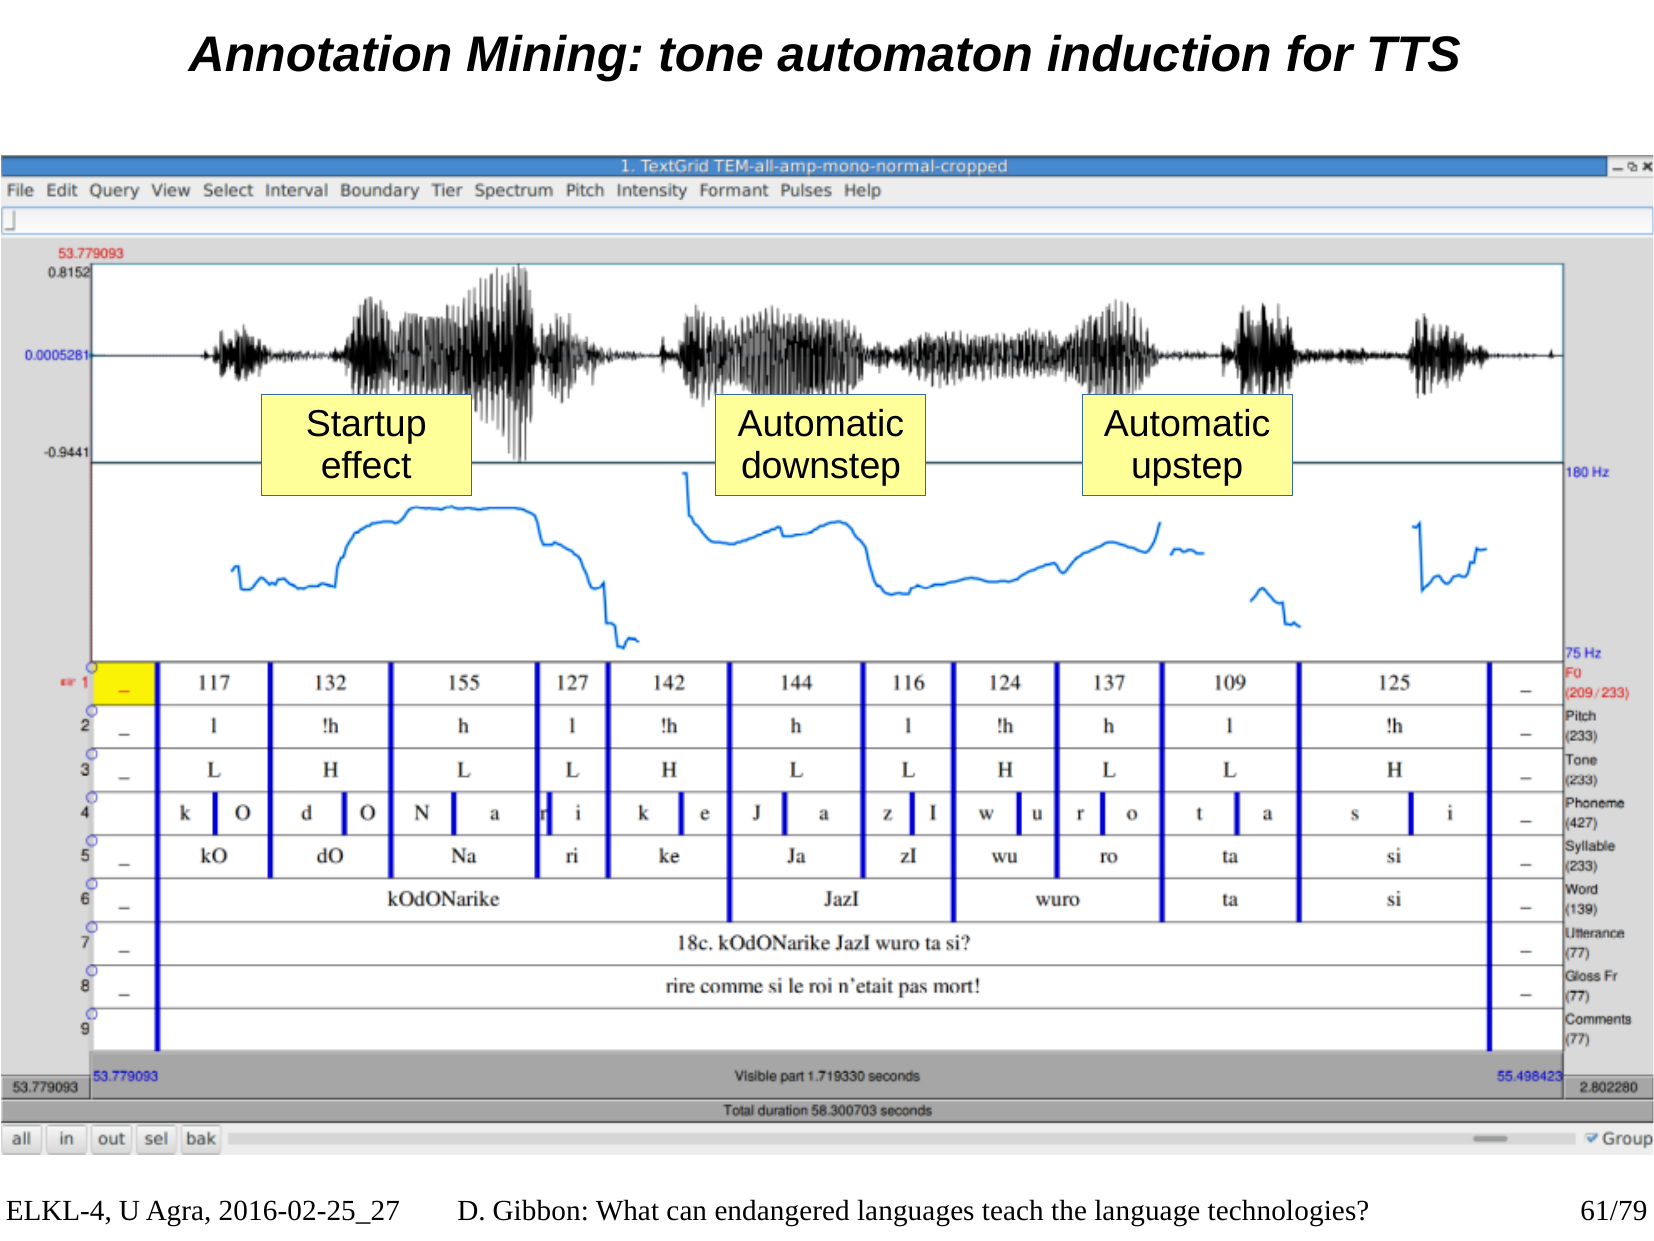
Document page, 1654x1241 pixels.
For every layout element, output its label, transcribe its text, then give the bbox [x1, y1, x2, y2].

picture [1, 155, 1654, 1155]
title Annotation Mining: tone automaton induction for TTS [0, 2, 1654, 106]
text_box Automatic upstep [1082, 394, 1293, 496]
text_box Startup effect [261, 394, 472, 496]
text_box Automatic downstep [715, 394, 926, 496]
